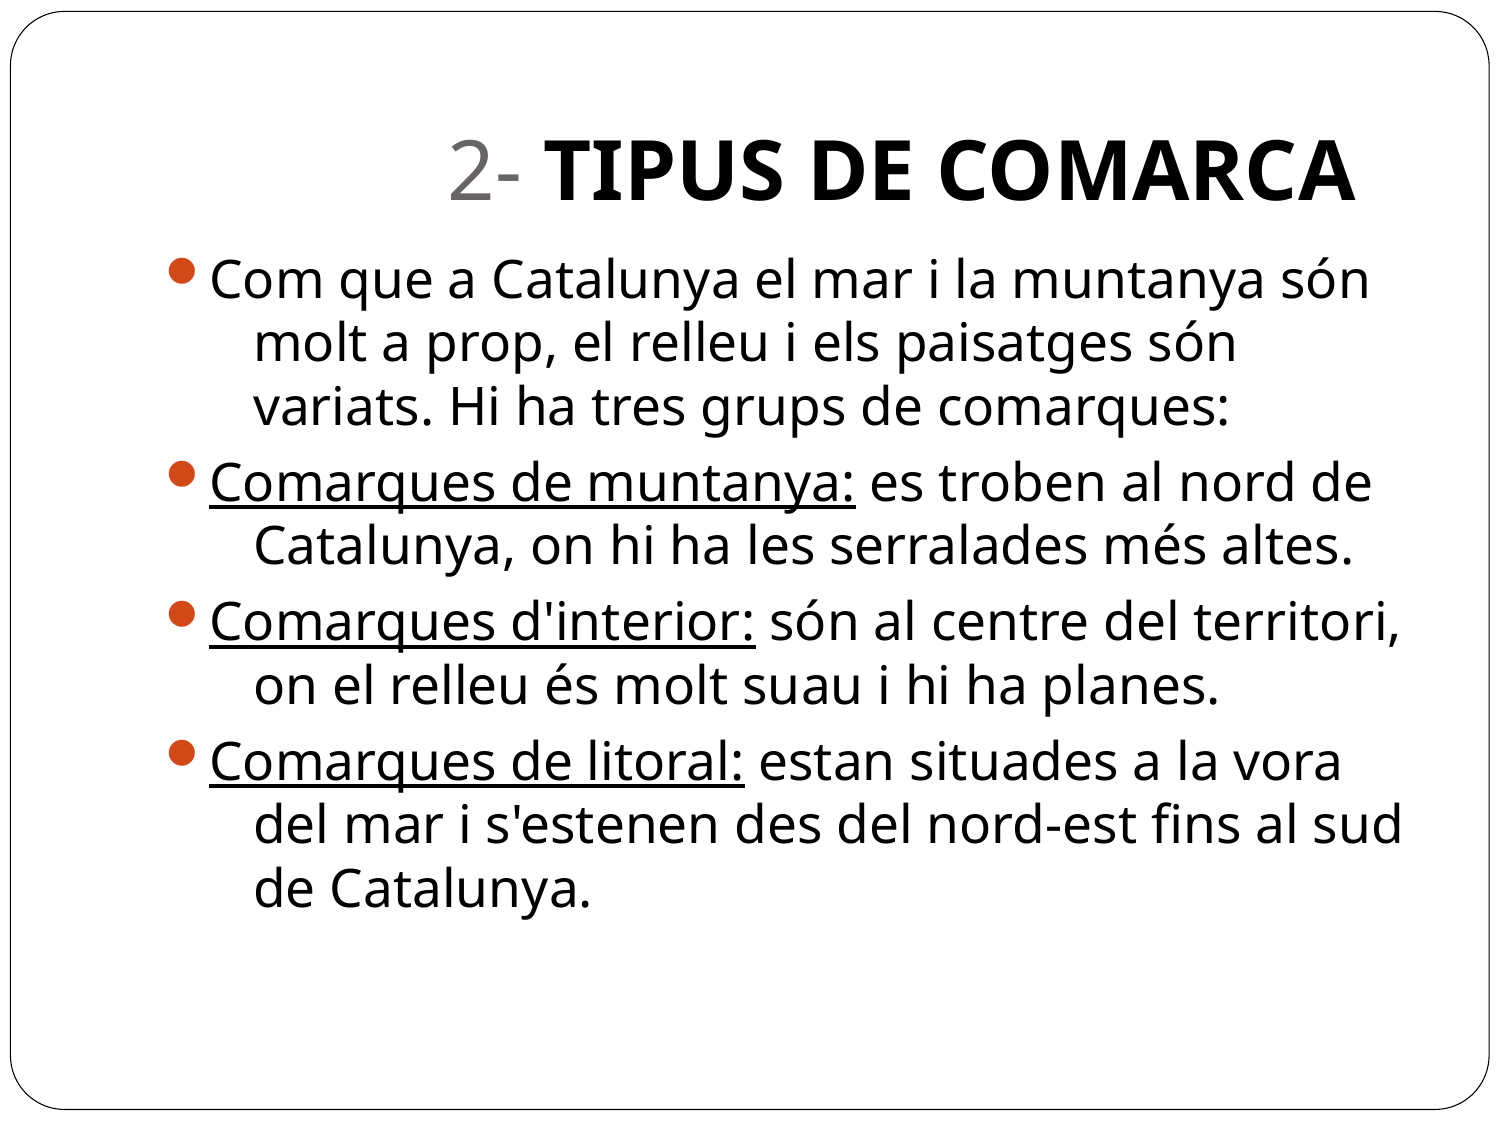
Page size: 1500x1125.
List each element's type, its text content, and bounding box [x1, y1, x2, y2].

title 2- TIPUS DE COMARCA [150, 45, 1426, 233]
list Com que a Catalunya el mar i la muntanya són molt a prop, el relleu i els paisatges són variats. Hi ha tres grups de comarques: Comarques de muntanya: es troben al nord de Catalunya, on hi ha les serralades més altes. Comarques d'interior: són al centre del territori, on el relleu és molt suau i hi ha planes. Comarques de litoral: estan situades a la vora del mar i s'estenen des del nord-est fins al sud de Catalunya. [150, 237, 1426, 988]
